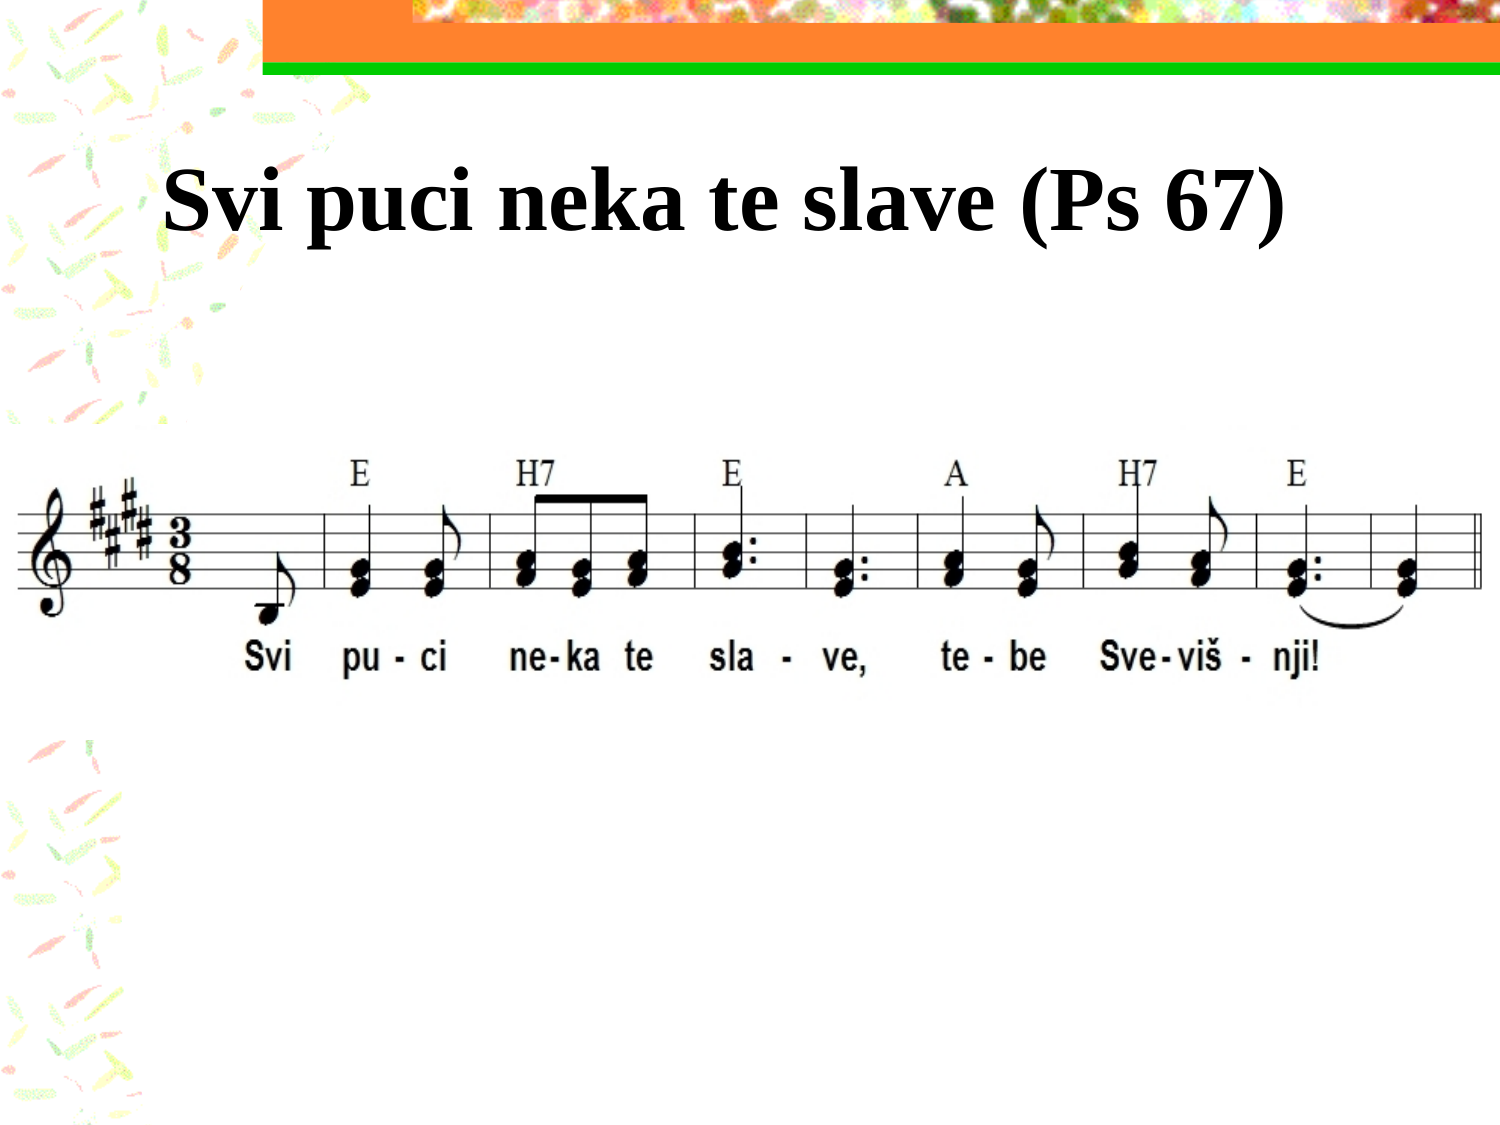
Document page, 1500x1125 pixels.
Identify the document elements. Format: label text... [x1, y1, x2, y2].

picture [0, 0, 1500, 1125]
title Svi puci neka te slave (Ps 67) [87, 99, 1363, 288]
picture [412, 0, 1500, 23]
